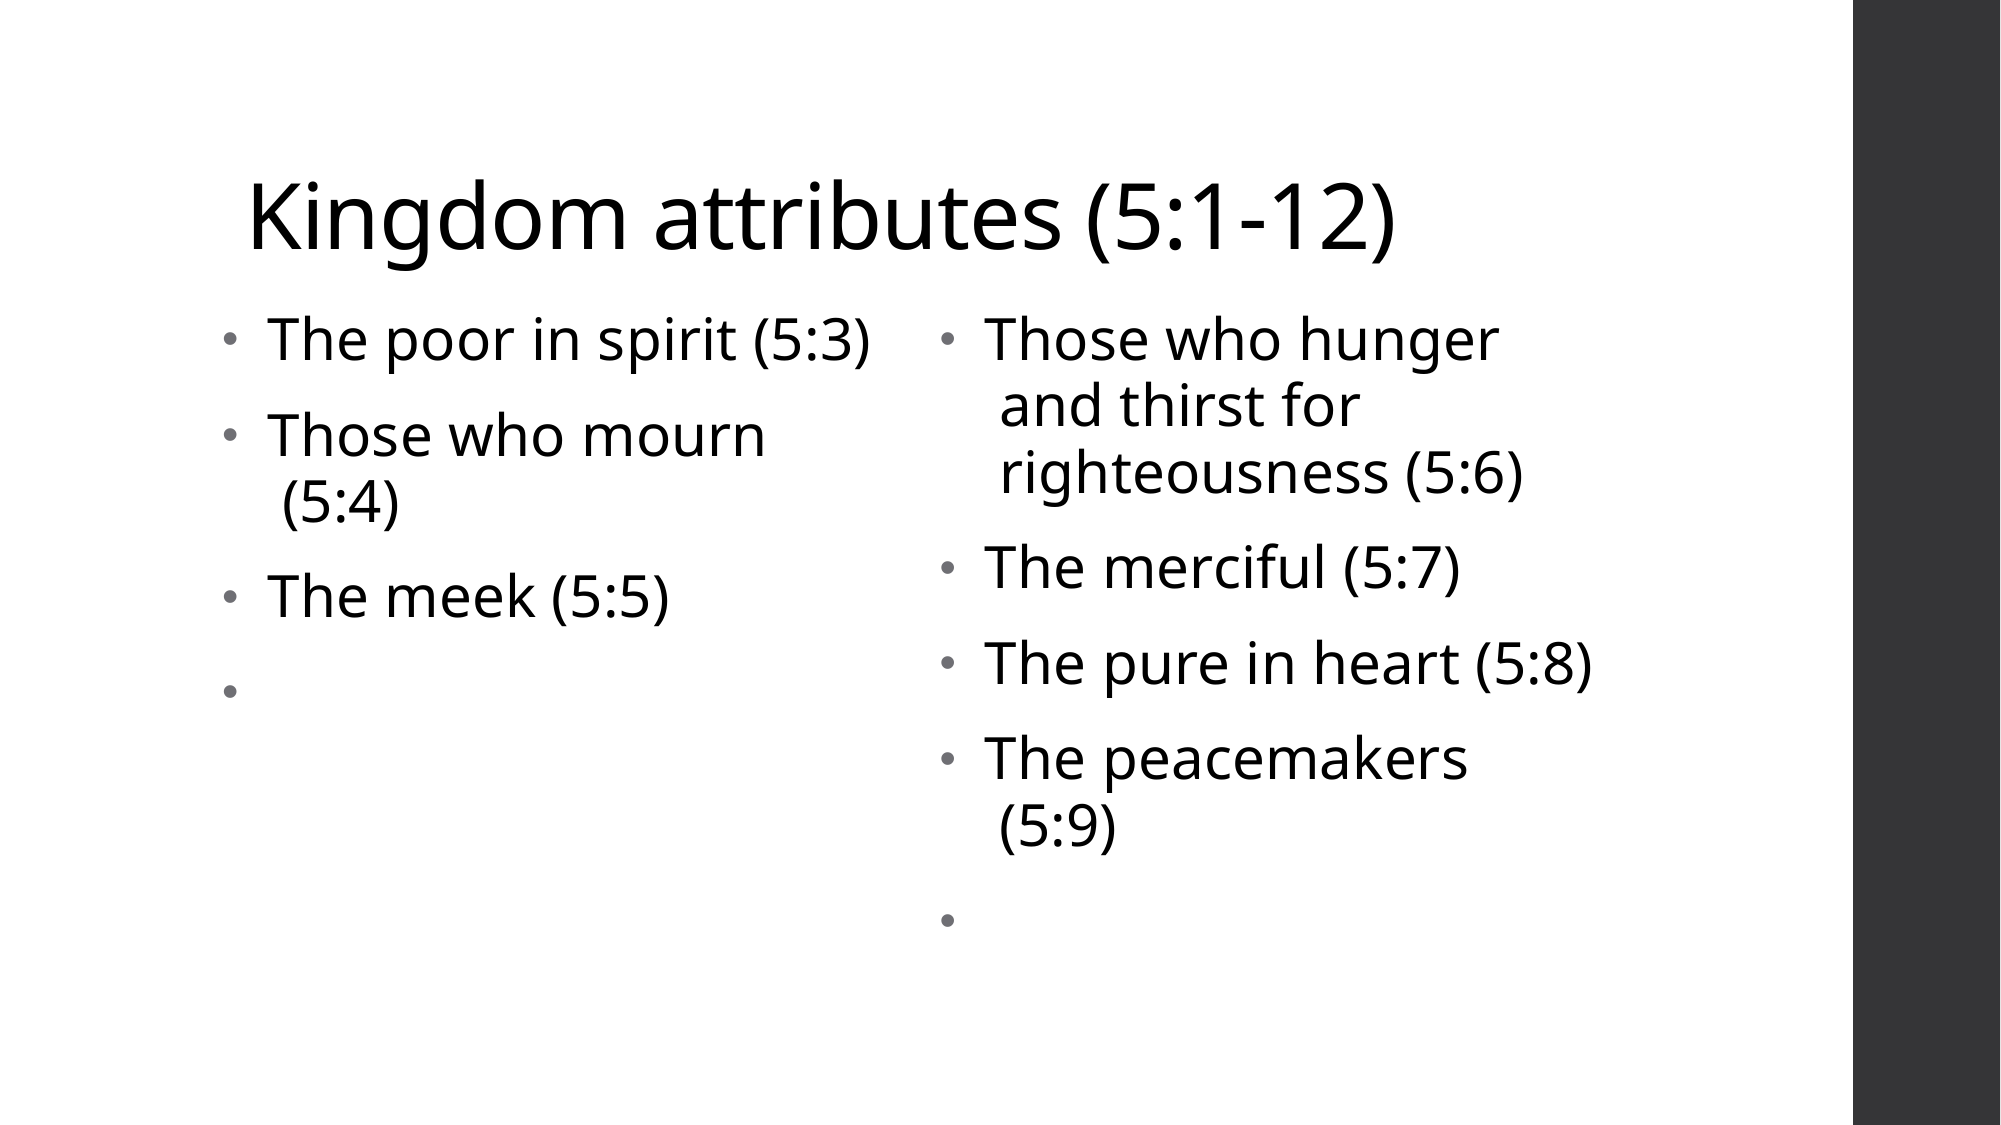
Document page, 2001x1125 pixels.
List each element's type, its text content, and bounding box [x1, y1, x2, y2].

list Those who hunger and thirst for righteousness (5:6) The merciful (5:7) The pure in heart (5:8) The peacemakers (5:9) [924, 299, 1617, 1014]
list The poor in spirit (5:3) Those who mourn (5:4) The meek (5:5) [207, 299, 900, 1014]
title Kingdom attributes (5:1-12) [206, 60, 1797, 278]
